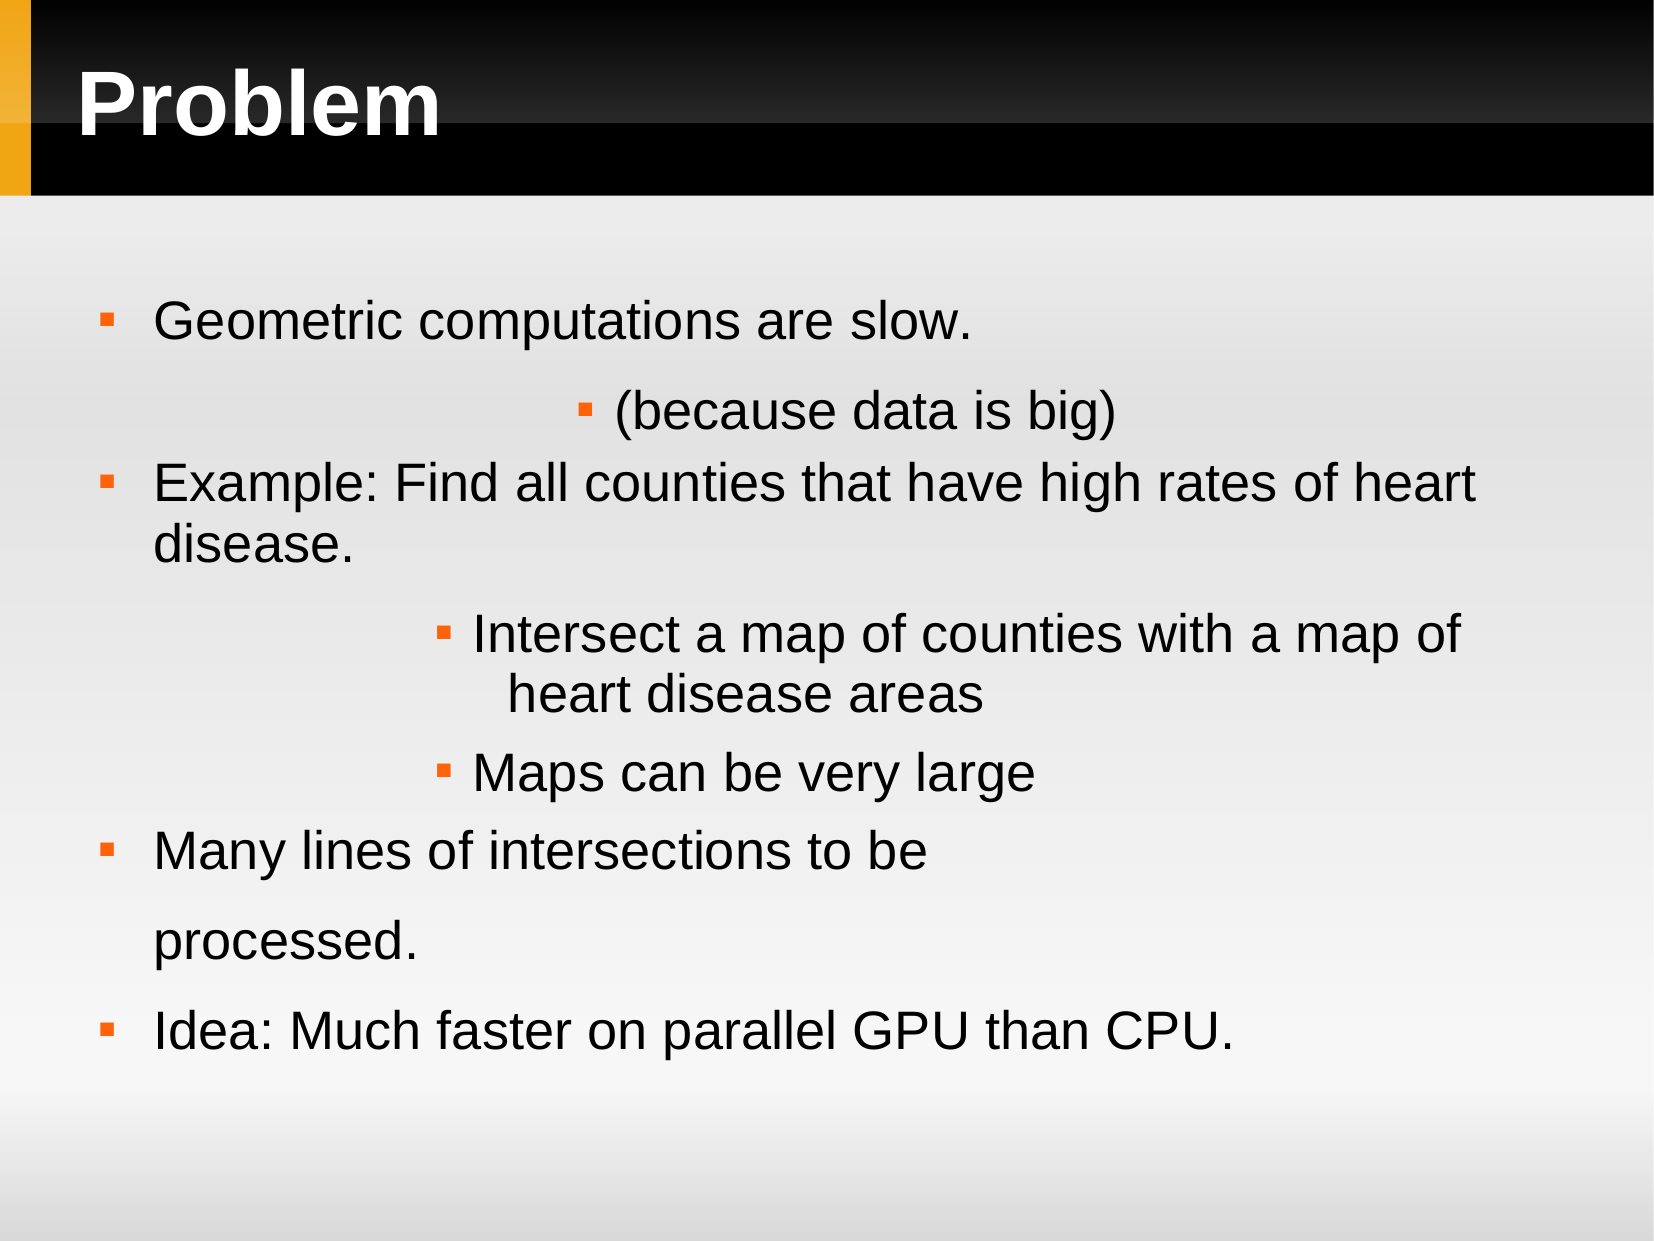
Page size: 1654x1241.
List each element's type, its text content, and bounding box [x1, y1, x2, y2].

picture [0, 0, 1654, 1241]
list Geometric computations are slow. (because data is big) Example: Find all counties that have high rates of heart disease. Intersect a map of counties with a map of heart disease areas Maps can be very large Many lines of intersections to be processed. Idea: Much faster on parallel GPU than CPU. [82, 290, 1571, 1109]
title Problem [76, 0, 1565, 208]
